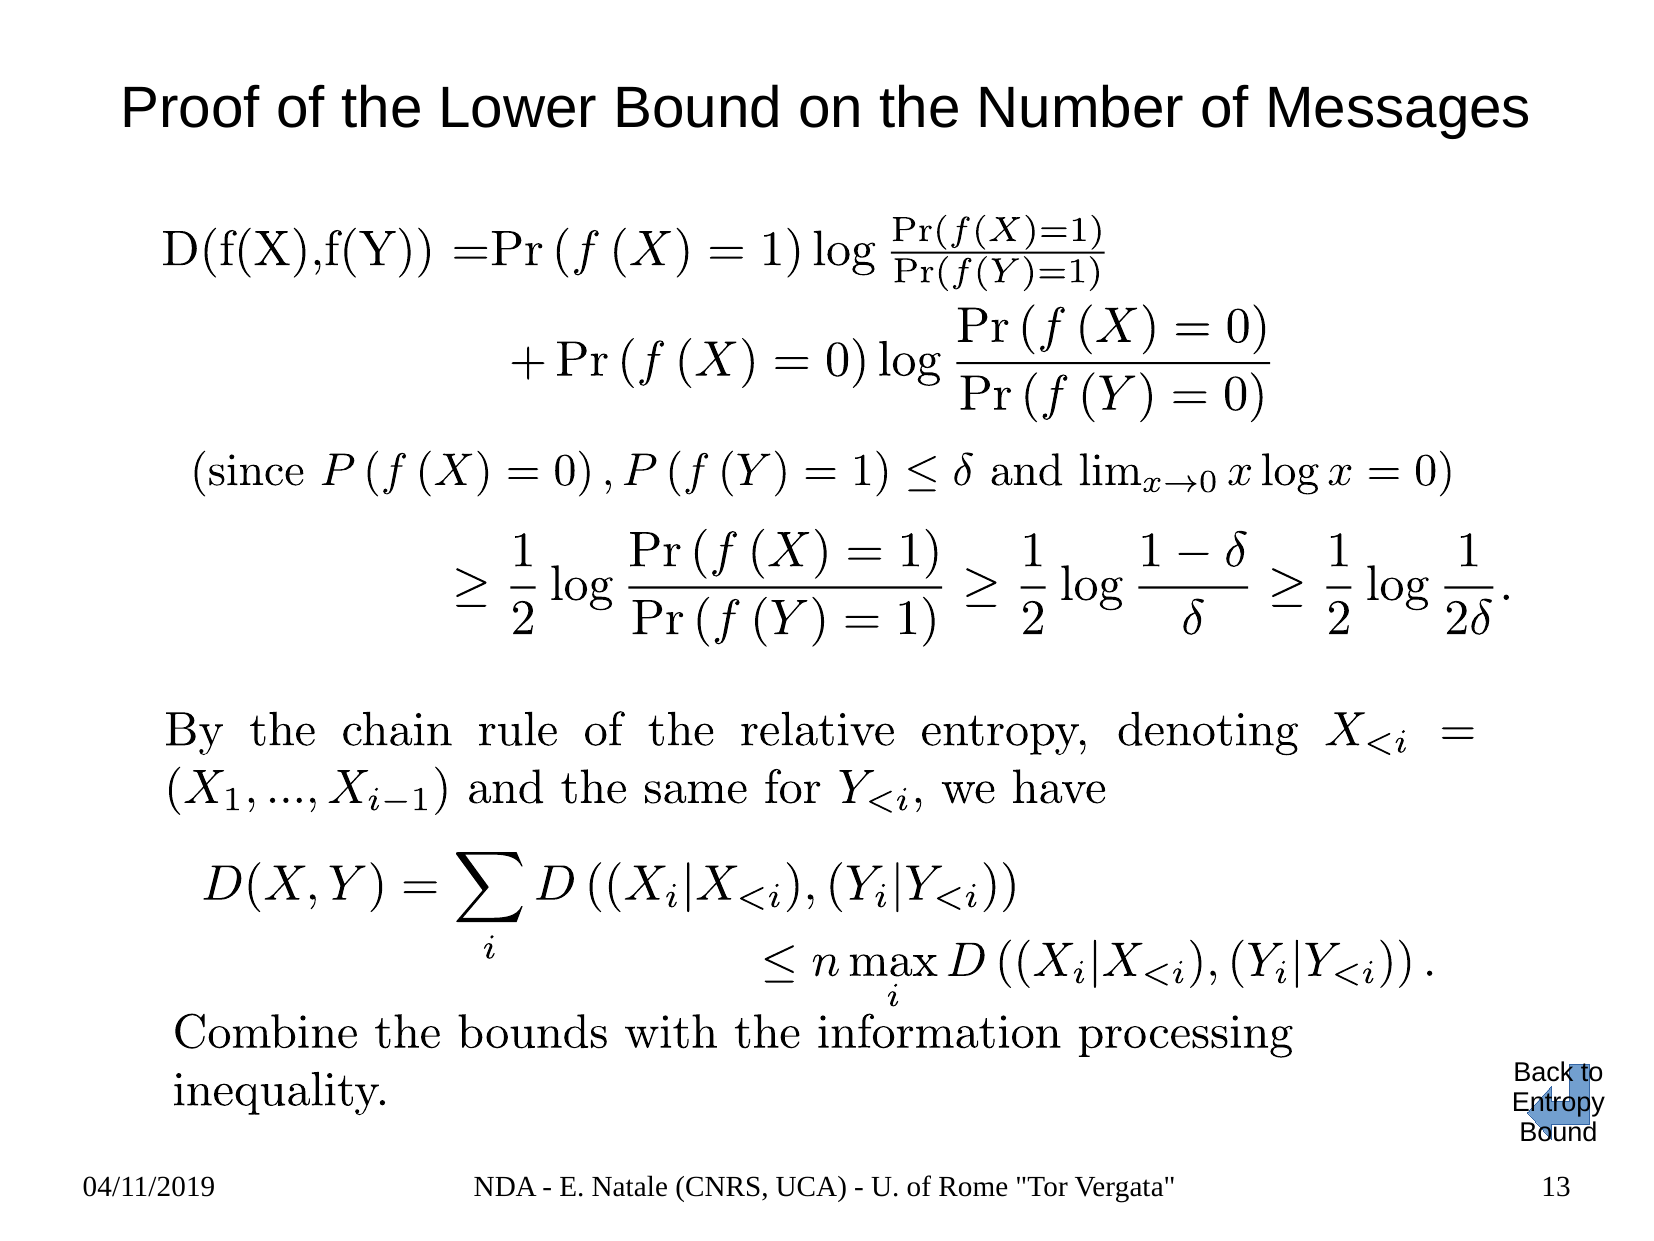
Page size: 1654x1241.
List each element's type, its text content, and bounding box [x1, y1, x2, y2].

text_box [454, 528, 1509, 647]
text_box [166, 711, 1474, 815]
text_box [511, 304, 1271, 423]
title Proof of the Lower Bound on the Number of Messages [82, 49, 1571, 165]
text_box [203, 852, 1433, 1007]
text_box [163, 214, 1105, 292]
text_box Back to Entropy Bound [1527, 1064, 1590, 1140]
text_box [174, 1013, 1293, 1116]
text_box [192, 450, 1451, 497]
